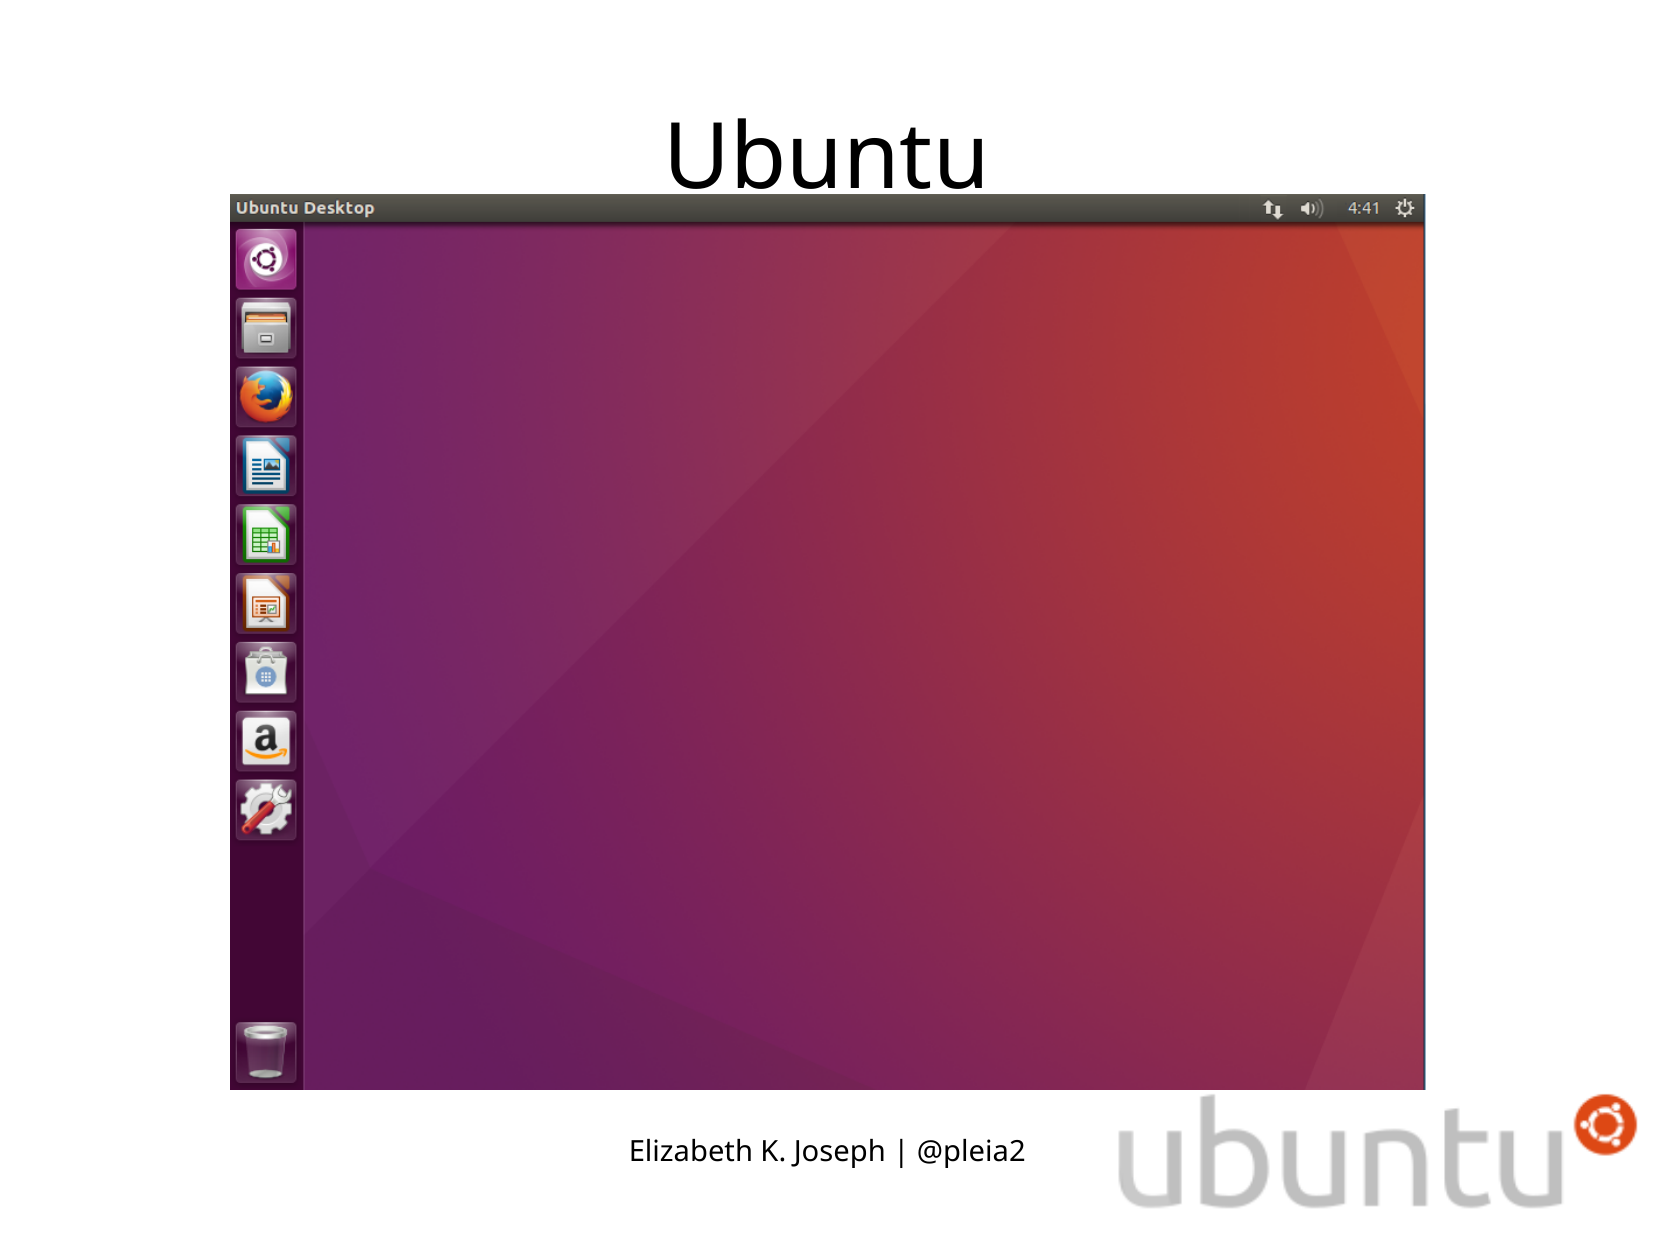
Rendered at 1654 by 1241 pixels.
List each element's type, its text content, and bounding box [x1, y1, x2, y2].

title Ubuntu [82, 49, 1571, 257]
picture [0, 0, 1654, 1241]
